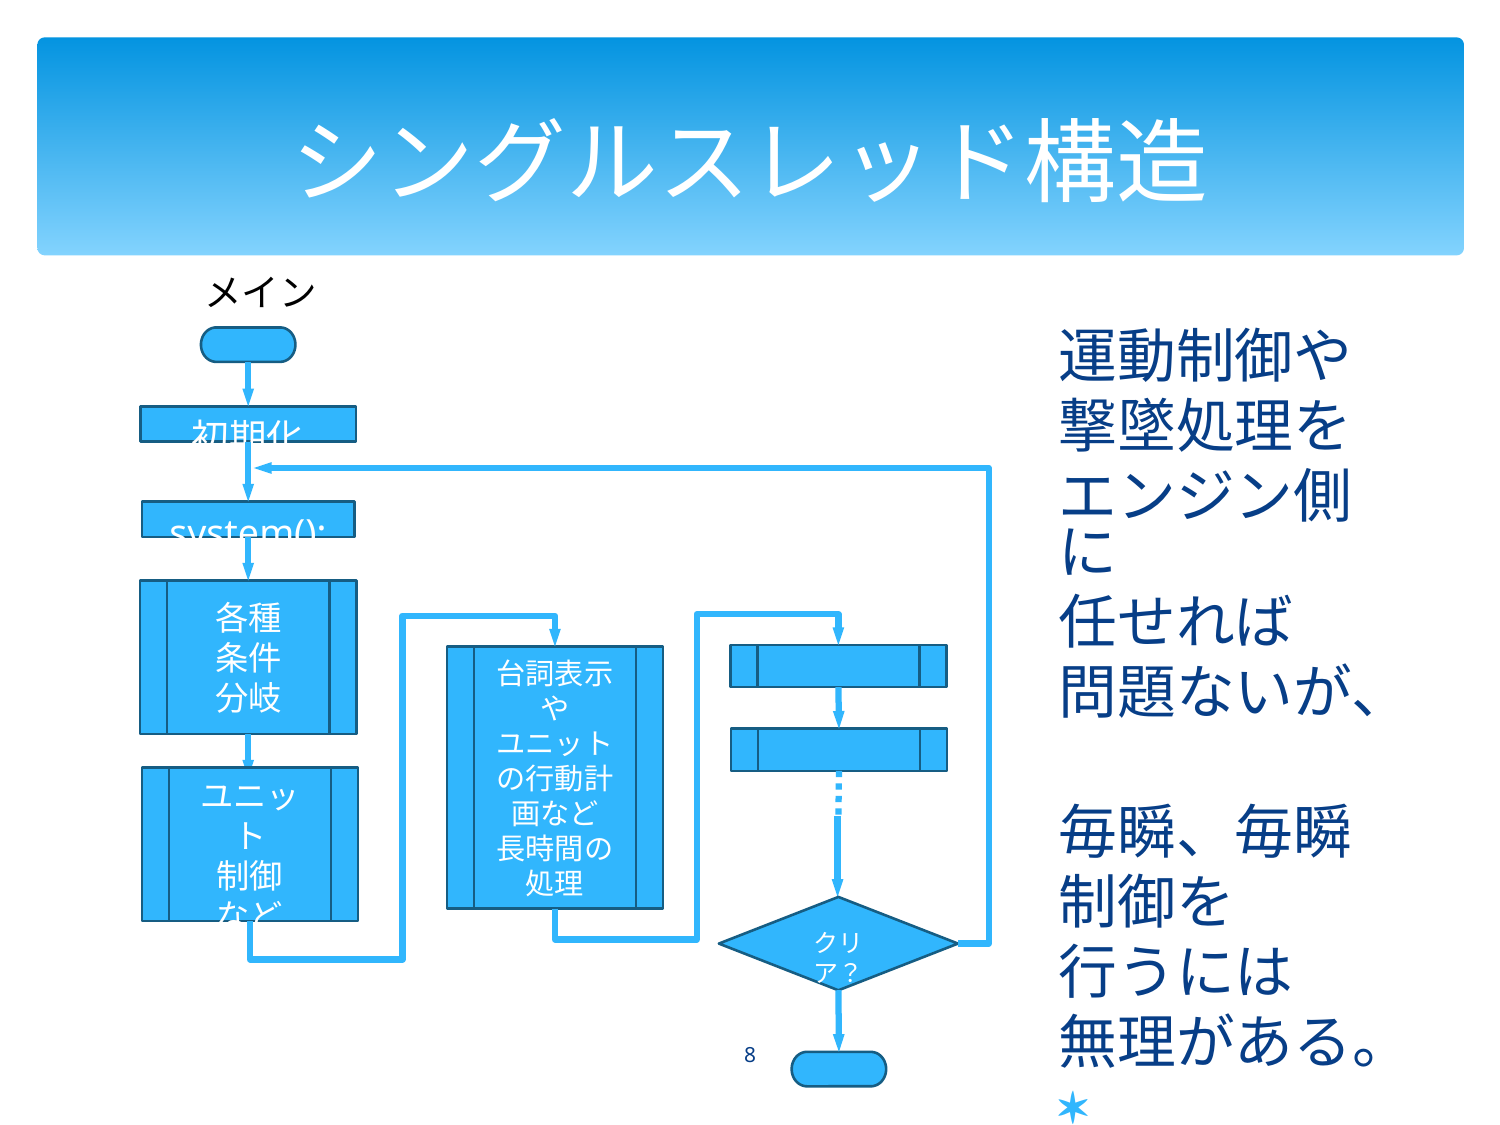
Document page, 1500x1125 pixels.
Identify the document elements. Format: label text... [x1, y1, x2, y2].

text_box ユニット 制御 など [142, 768, 358, 921]
text_box 初期化 [141, 406, 356, 442]
text_box system(); [142, 501, 355, 537]
text_box 台詞表示や ユニットの行動計画など 長時間の処理 [447, 646, 663, 909]
title シングルスレッド構造 [75, 55, 1426, 262]
text_box クリア？ [718, 896, 957, 990]
text_box [731, 729, 947, 771]
text_box 各種 条件 分岐 [140, 581, 356, 734]
text_box メイン [189, 261, 311, 322]
text_box [200, 327, 296, 362]
text_box [730, 645, 946, 687]
list 運動制御や 撃墜処理を エンジン側に 任せれば 問題ないが、 毎瞬、毎瞬 制御を 行うには 無理がある。 [1043, 325, 1420, 1090]
text_box 初期化 [214, 426, 223, 442]
text_box [654, 1025, 887, 1087]
